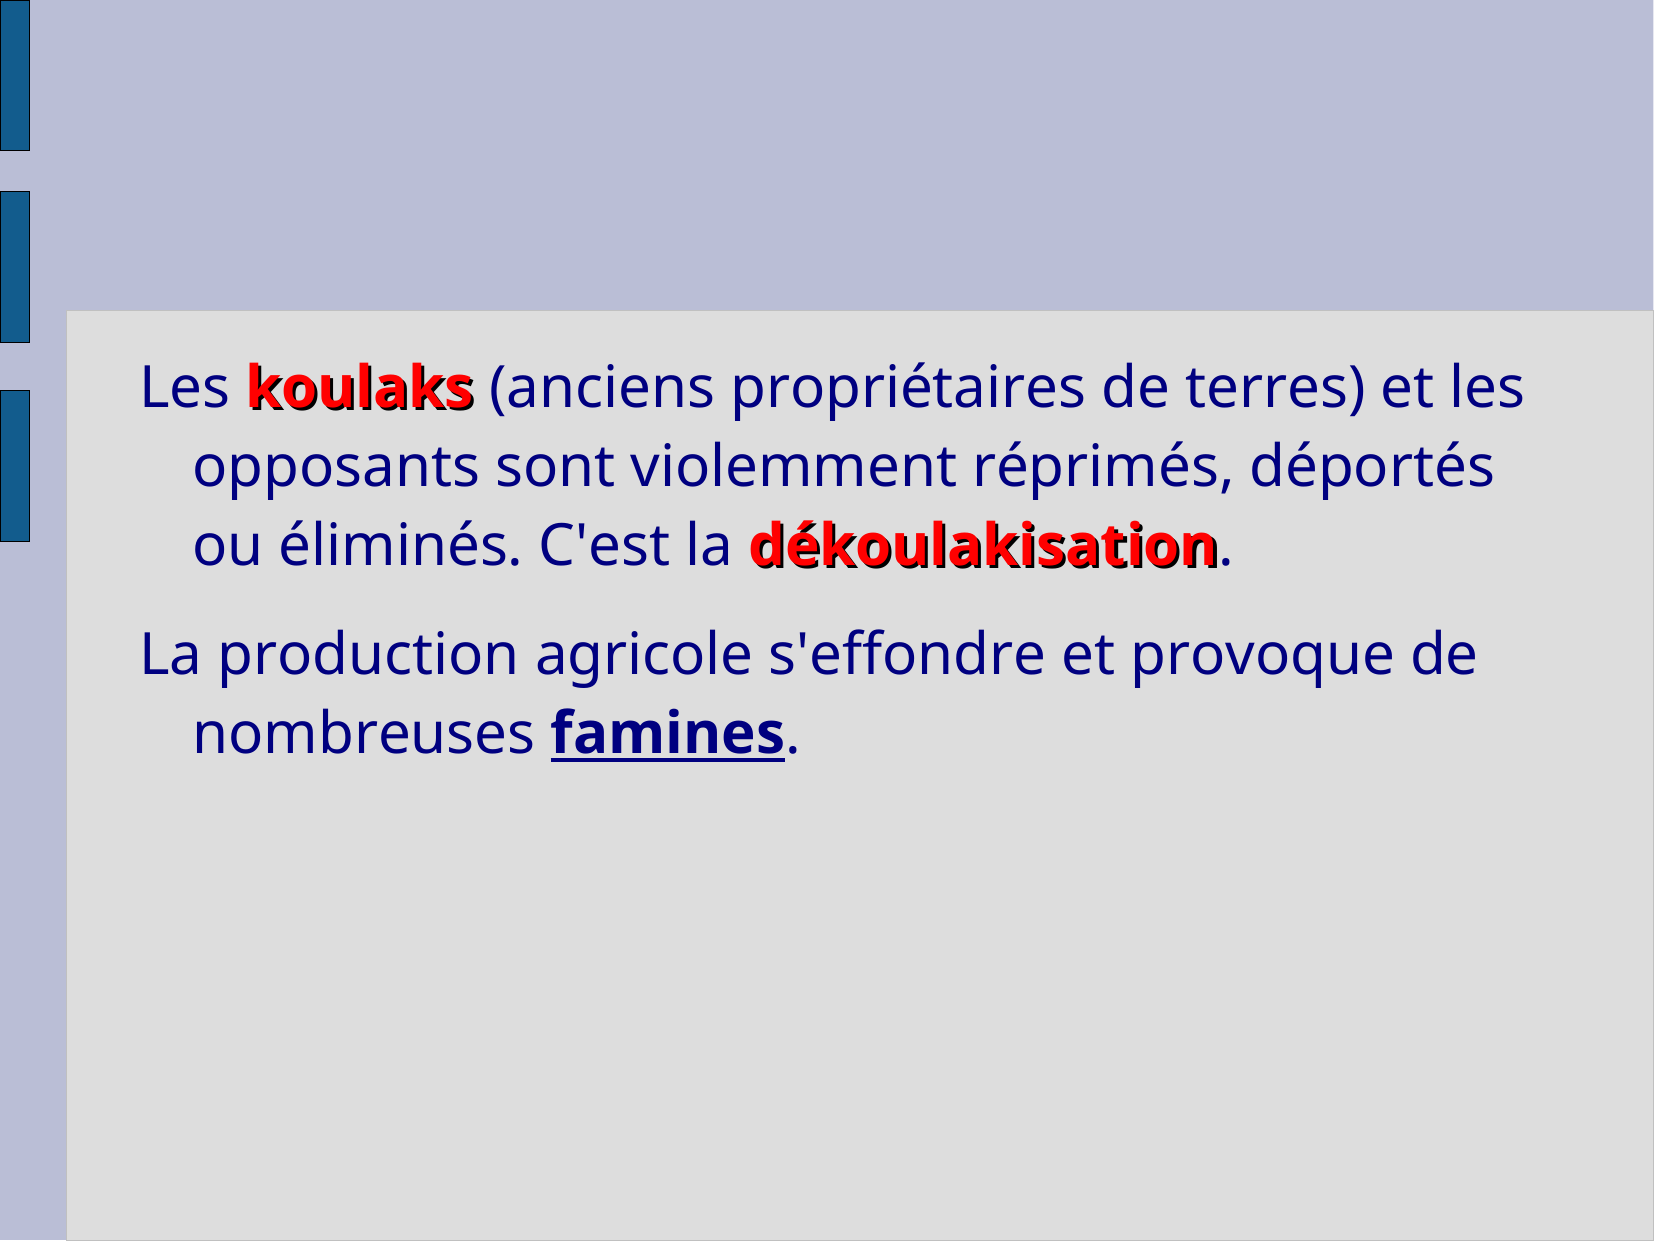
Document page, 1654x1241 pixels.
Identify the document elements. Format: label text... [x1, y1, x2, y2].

list Les koulaks (anciens propriétaires de terres) et les opposants sont violemment réprimés, déportés ou éliminés. C'est la dékoulakisation. La production agricole s'effondre et provoque de nombreuses famines. [121, 344, 1534, 1127]
